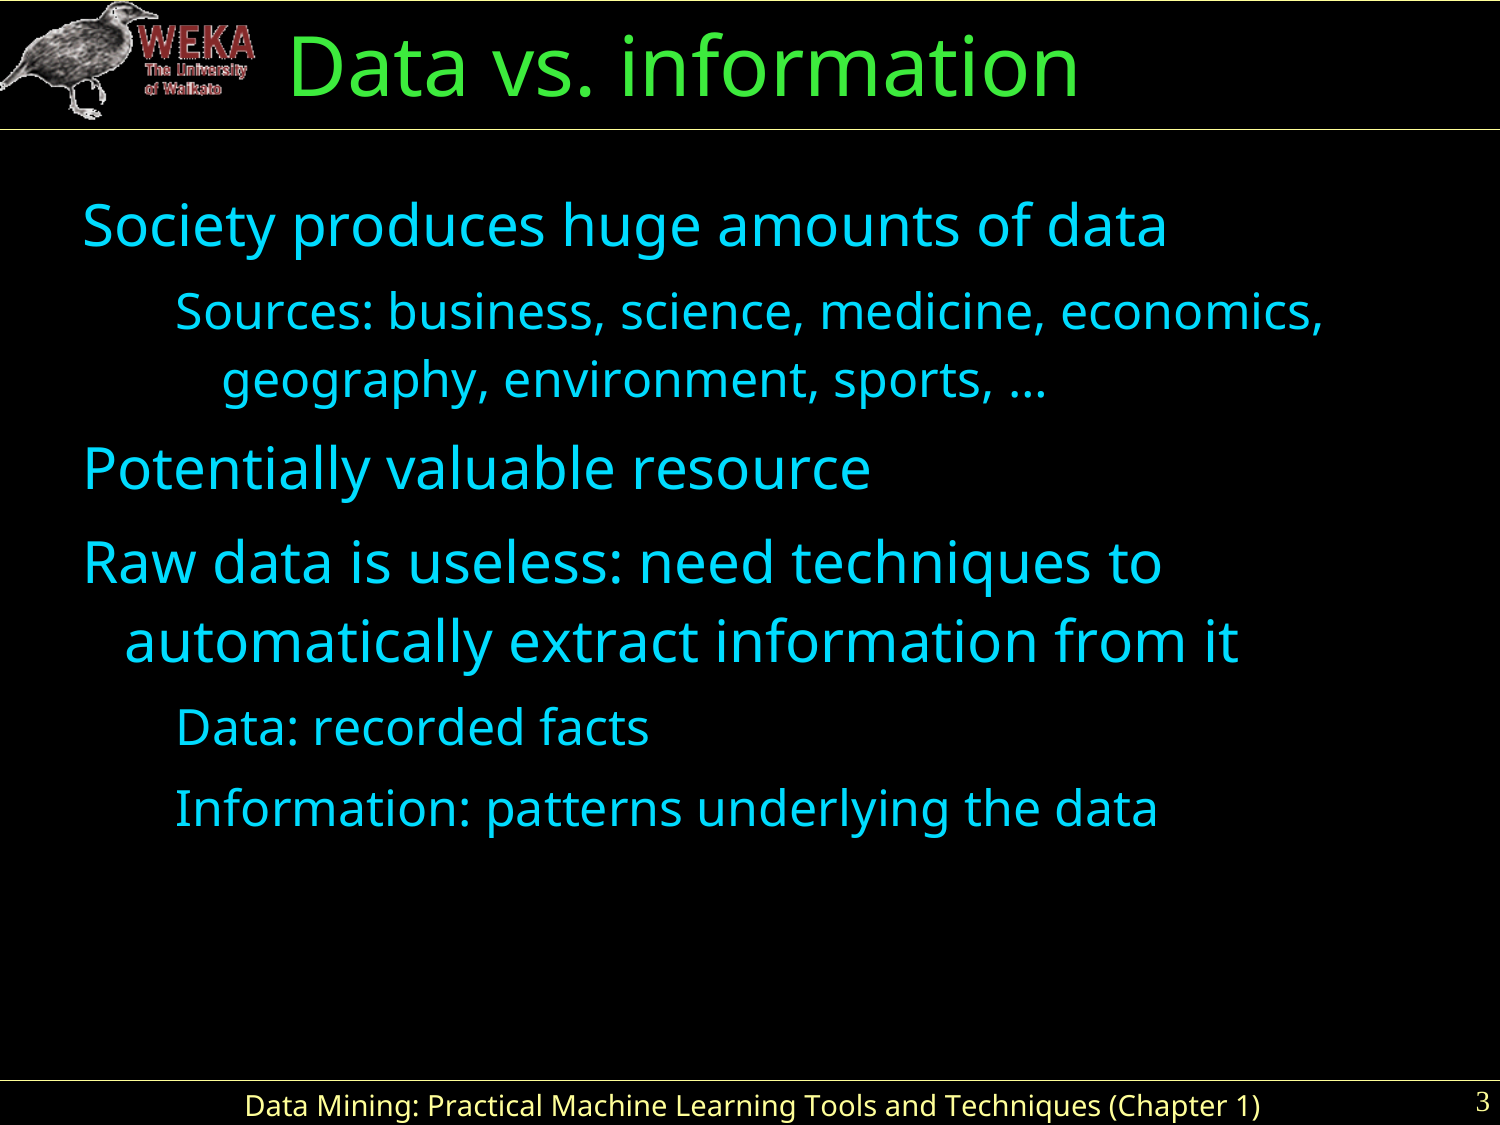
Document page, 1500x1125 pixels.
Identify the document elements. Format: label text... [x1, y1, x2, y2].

title Data vs. information [295, 0, 1486, 166]
picture [0, 1, 266, 129]
list Society produces huge amounts of data Sources: business, science, medicine, economics, geography, environment, sports, … Potentially valuable resource Raw data is useless: need techniques to automatically extract information from it Data: recorded facts Information: patterns underlying the data [67, 177, 1418, 1108]
